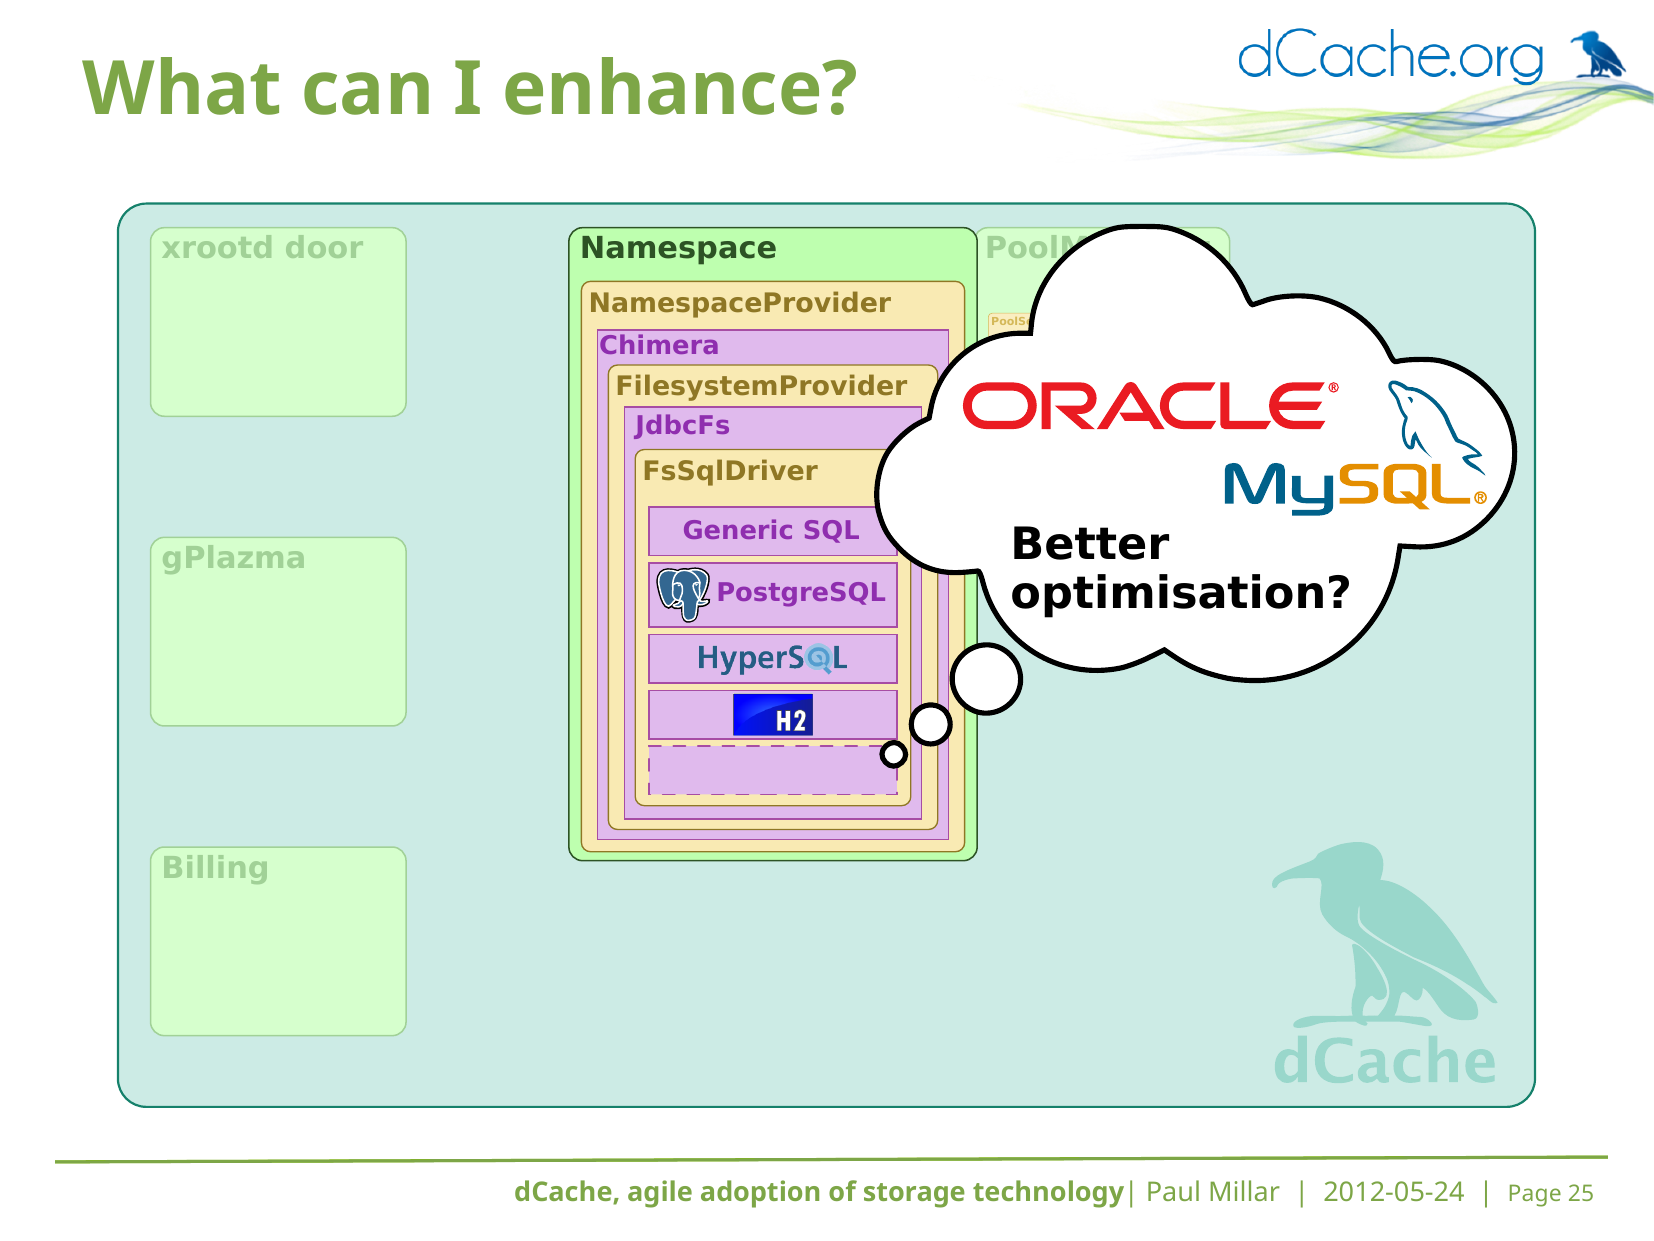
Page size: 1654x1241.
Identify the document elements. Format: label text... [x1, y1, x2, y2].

picture [115, 201, 1538, 1110]
title What can I enhance? [82, 37, 1605, 134]
picture [956, 16, 1654, 169]
